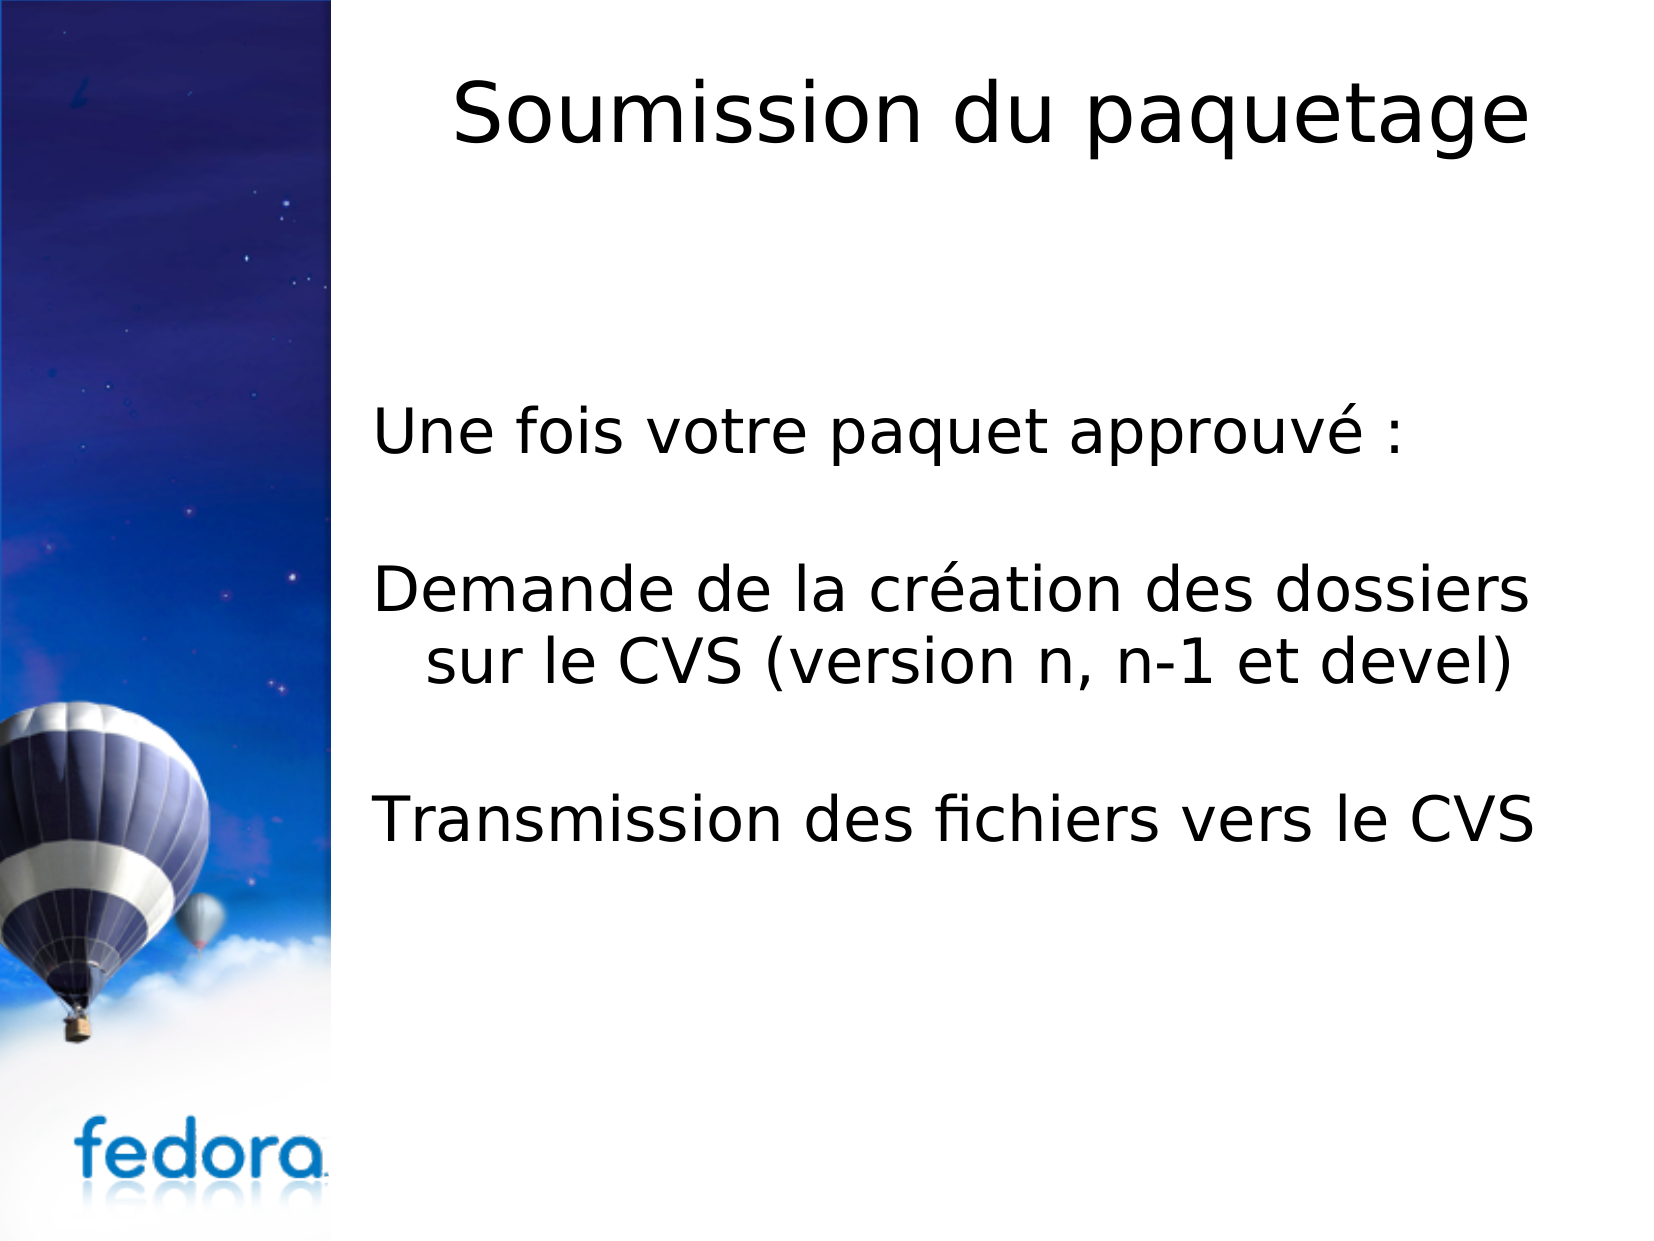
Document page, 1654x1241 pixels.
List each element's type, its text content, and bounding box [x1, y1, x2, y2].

list Une fois votre paquet approuvé : Demande de la création des dossiers sur le CVS (version n, n-1 et devel) Transmission des fichiers vers le CVS [354, 395, 1625, 856]
picture [0, 0, 331, 1241]
title Soumission du paquetage [342, 53, 1642, 174]
